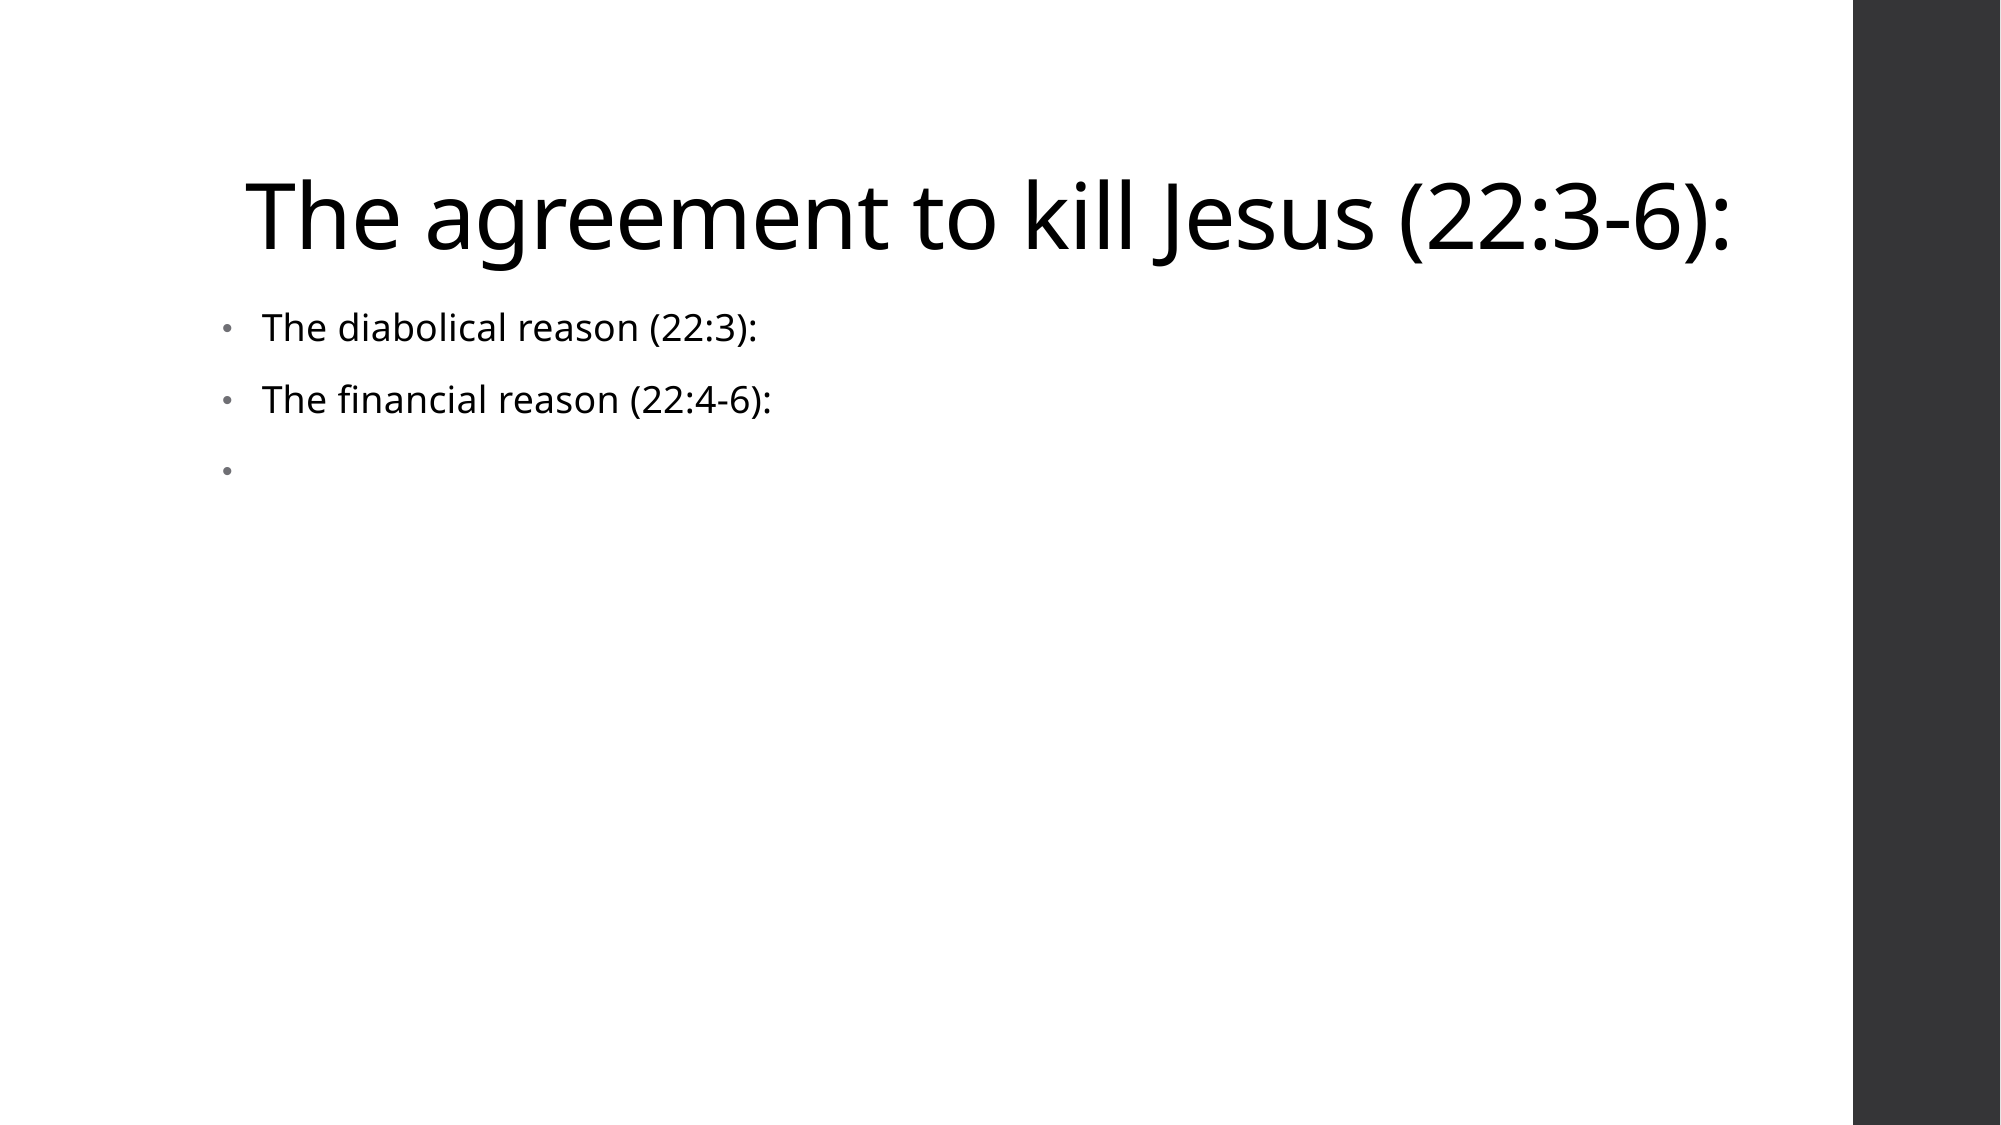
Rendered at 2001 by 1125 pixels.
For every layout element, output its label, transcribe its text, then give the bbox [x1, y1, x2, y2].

title The agreement to kill Jesus (22:3-6): [206, 60, 1797, 278]
list The diabolical reason (22:3): The financial reason (22:4-6): [206, 299, 1617, 1014]
